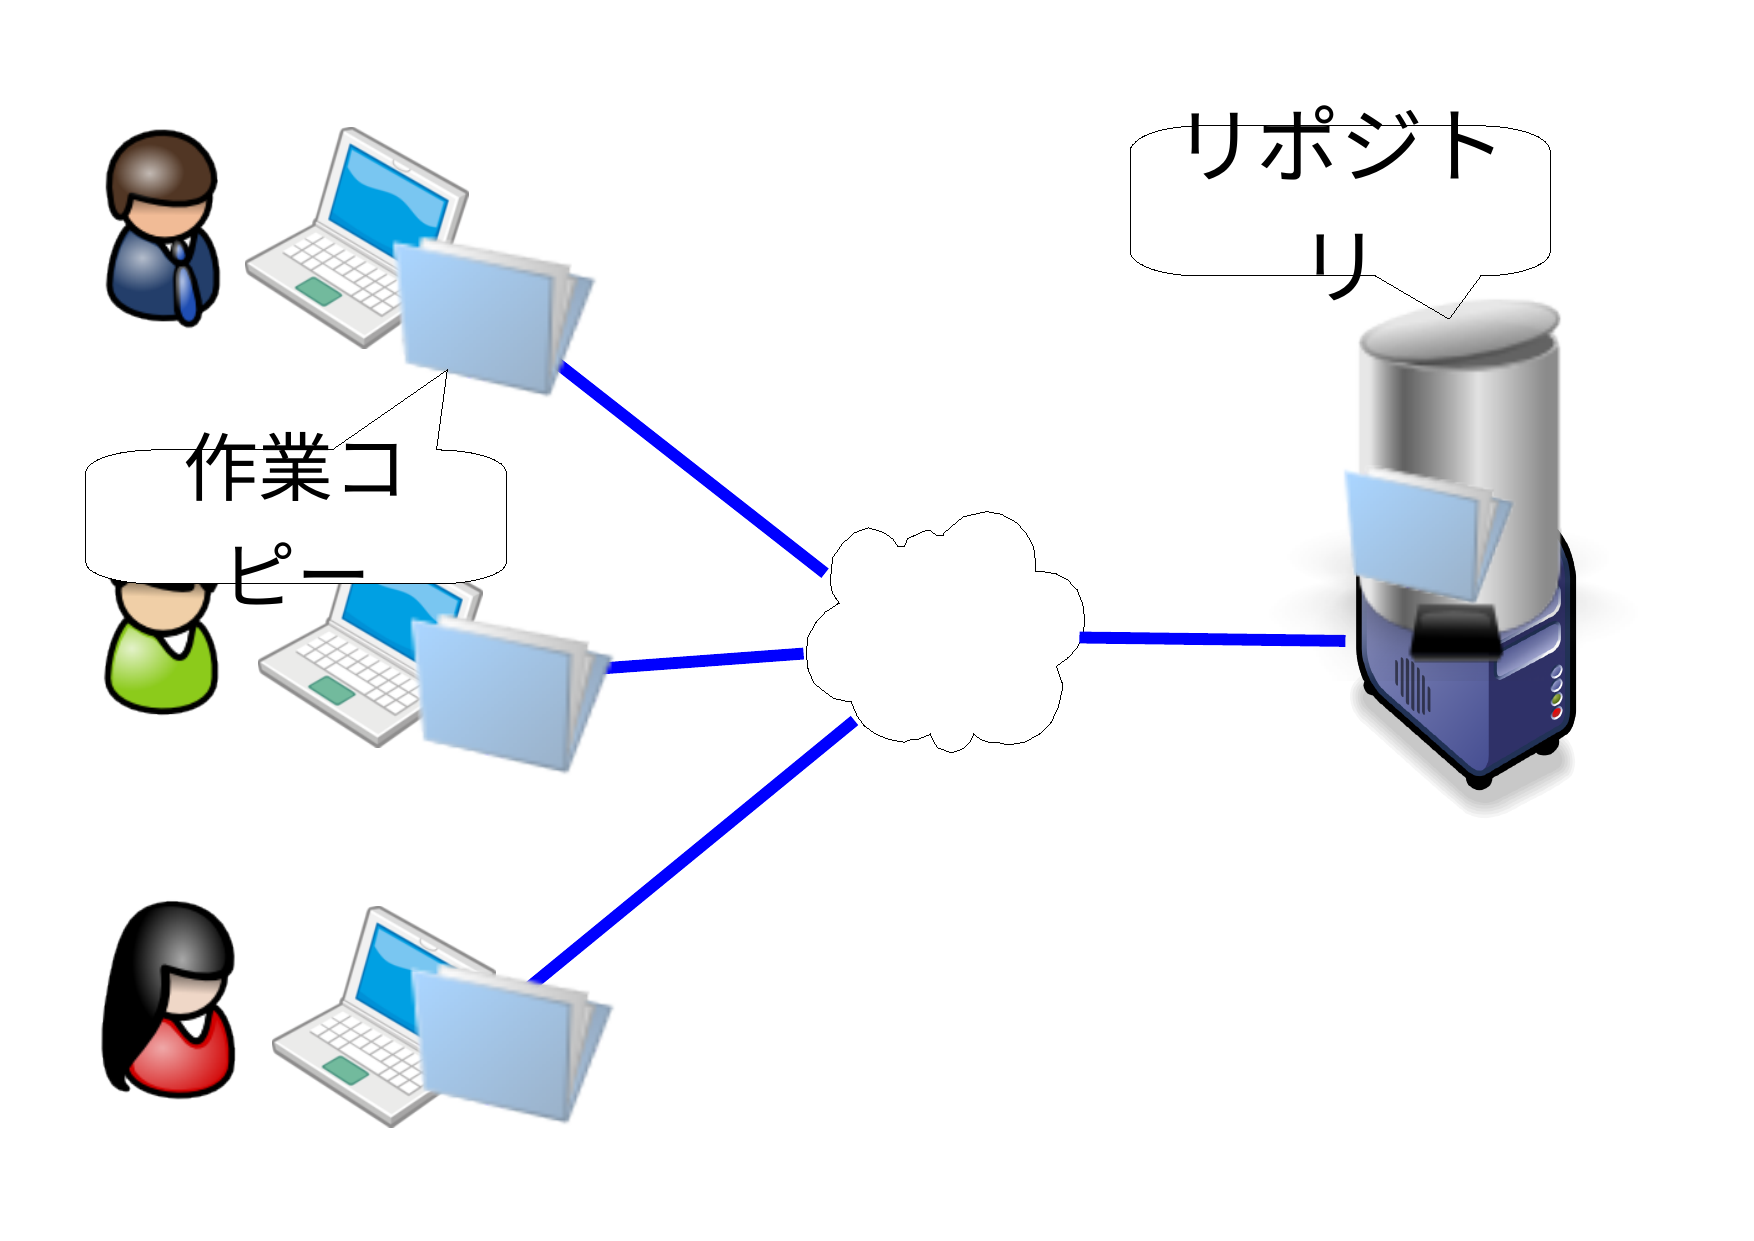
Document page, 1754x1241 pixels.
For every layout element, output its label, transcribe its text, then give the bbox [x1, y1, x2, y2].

text_box 作業コピー [85, 369, 507, 584]
text_box 作業コピー [285, 450, 307, 458]
picture [1250, 197, 1669, 864]
text_box リポジトリ [1130, 125, 1551, 319]
picture [59, 123, 605, 405]
picture [68, 895, 623, 1132]
text_box [806, 511, 1085, 753]
picture [59, 509, 623, 782]
